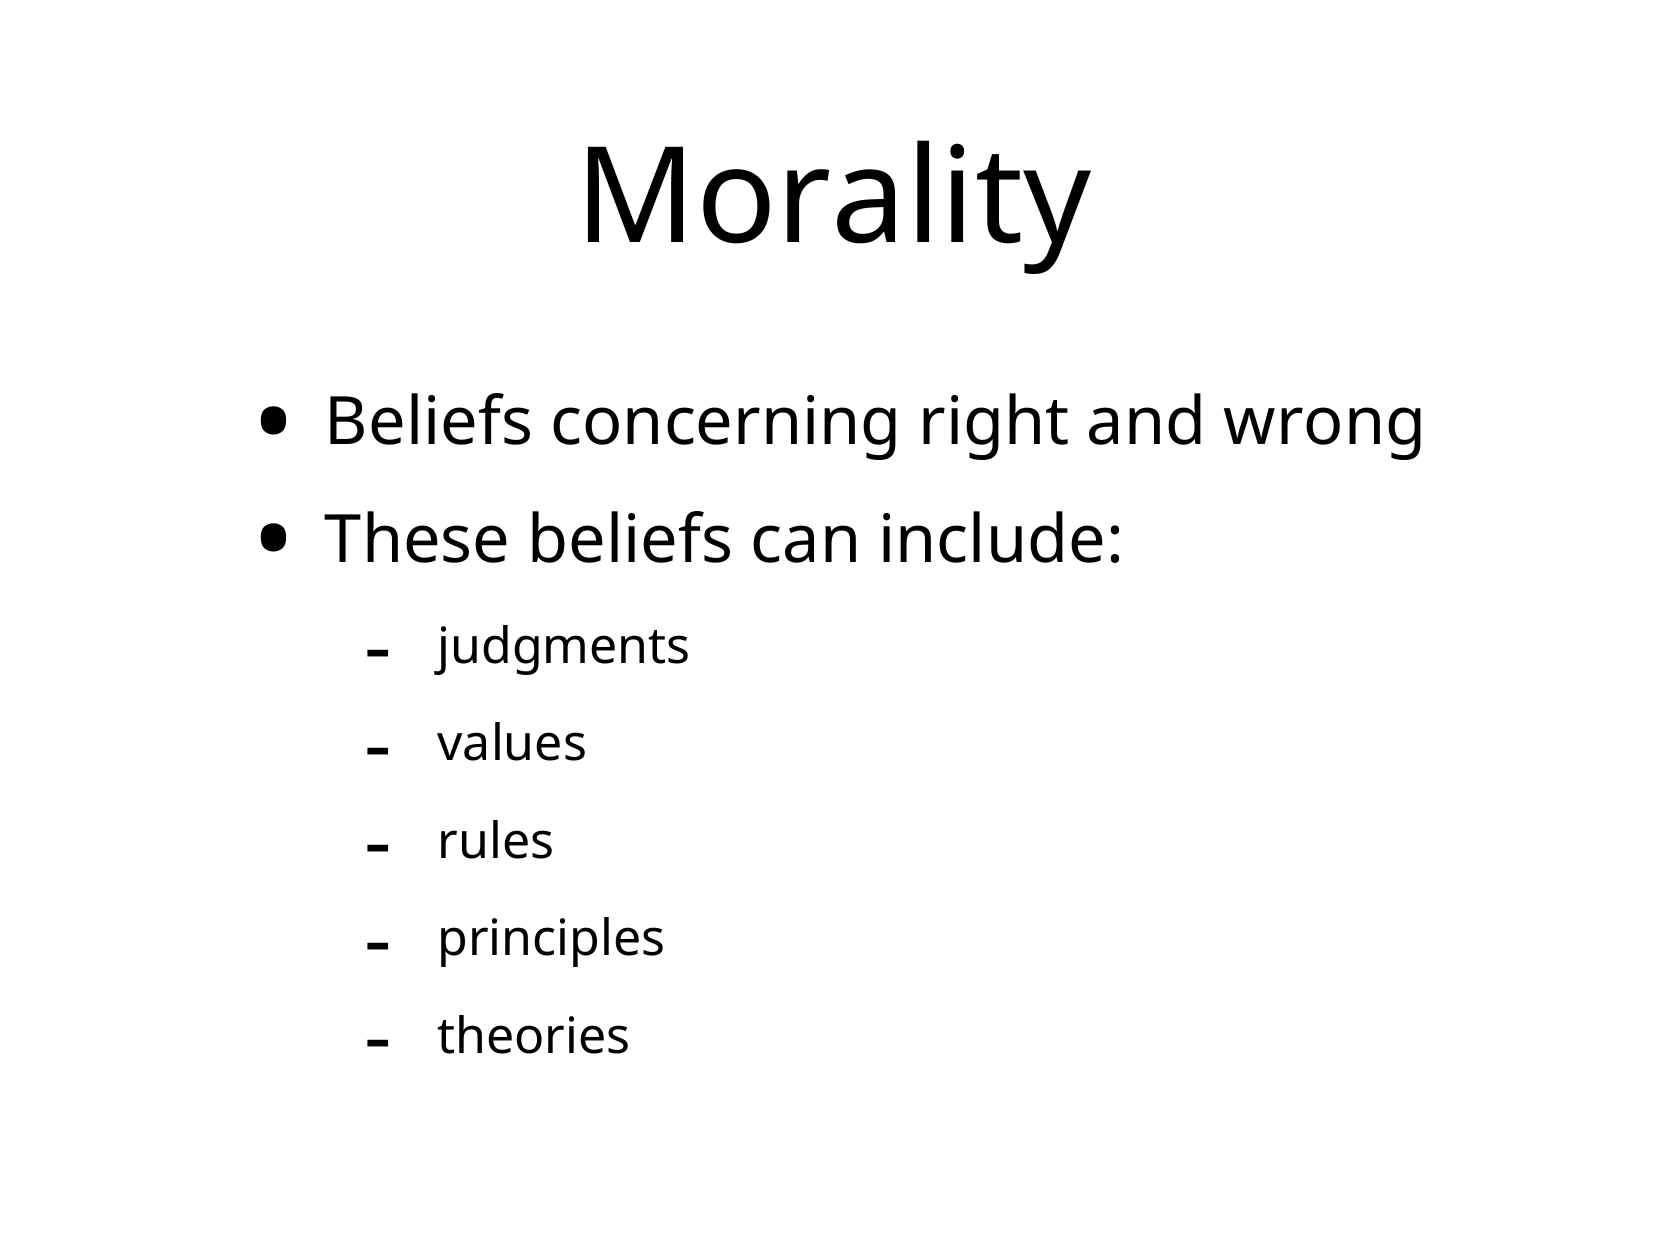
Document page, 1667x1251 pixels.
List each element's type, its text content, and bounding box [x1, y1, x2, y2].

title Morality [162, 33, 1505, 346]
list Beliefs concerning right and wrong These beliefs can include: judgments values rules principles theories [162, 354, 1505, 1088]
